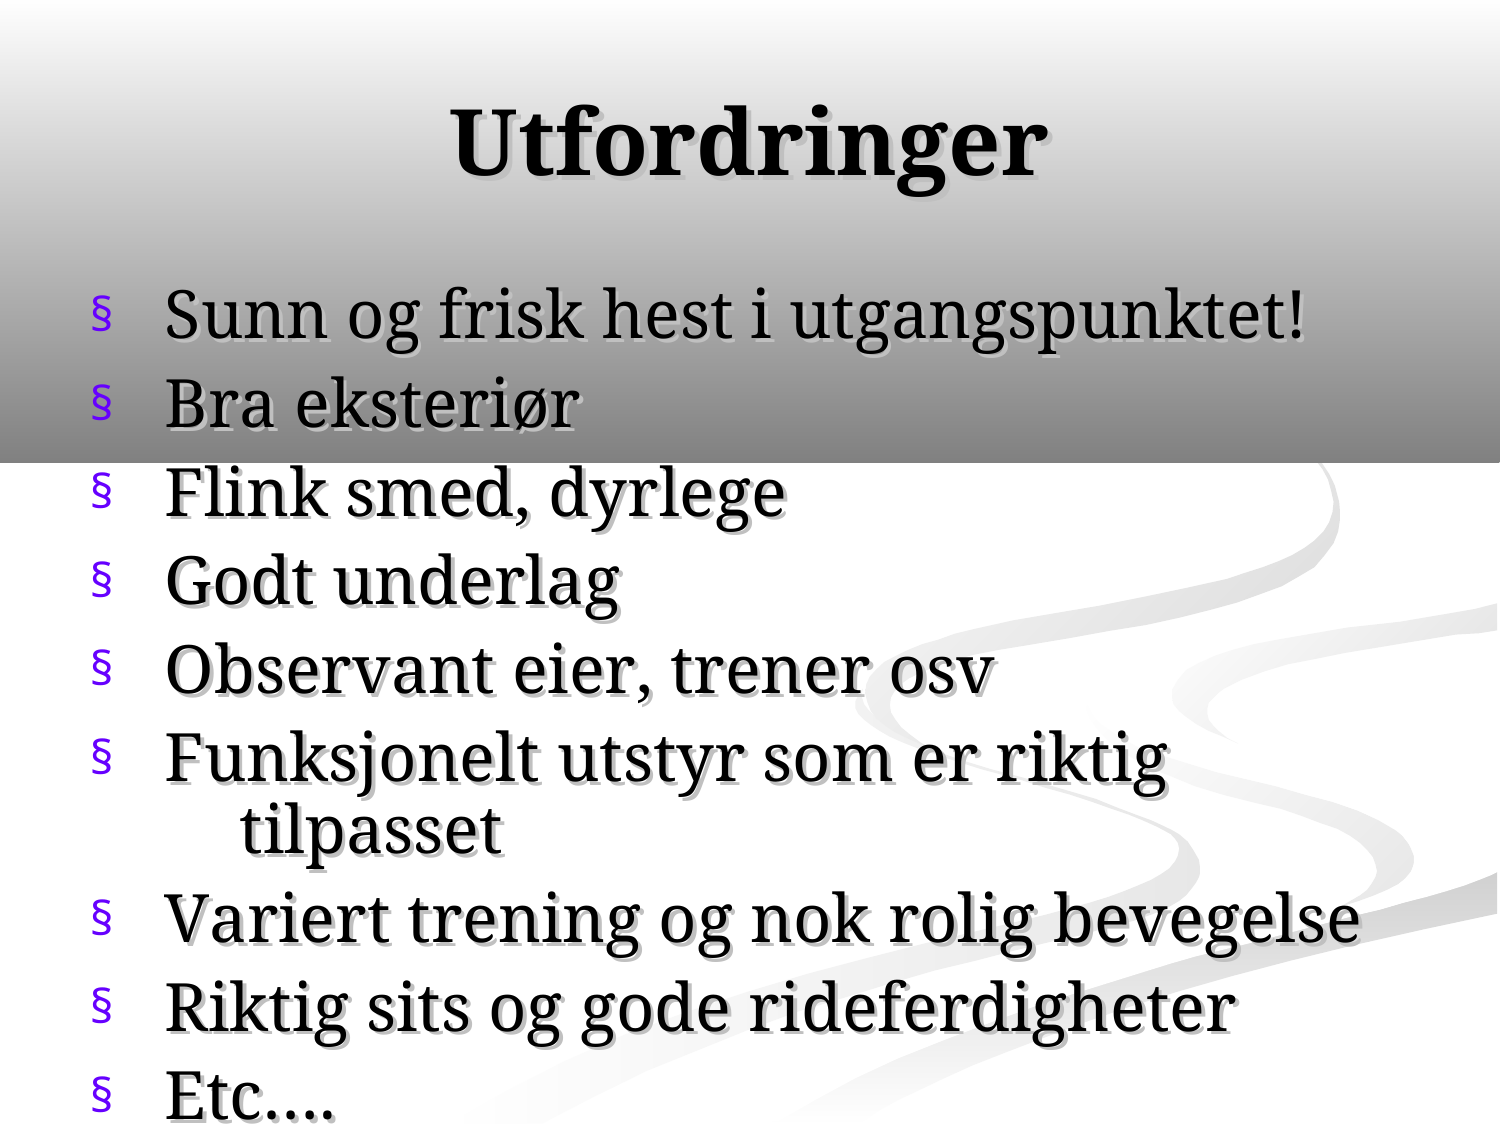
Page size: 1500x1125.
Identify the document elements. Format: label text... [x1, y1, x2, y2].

title Utfordringer [75, 45, 1426, 177]
list Sunn og frisk hest i utgangspunktet! Bra eksteriør Flink smed, dyrlege Godt underlag Observant eier, trener osv Funksjonelt utstyr som er riktig tilpasset Variert trening og nok rolig bevegelse Riktig sits og gode rideferdigheter Etc…. [75, 177, 1426, 1125]
